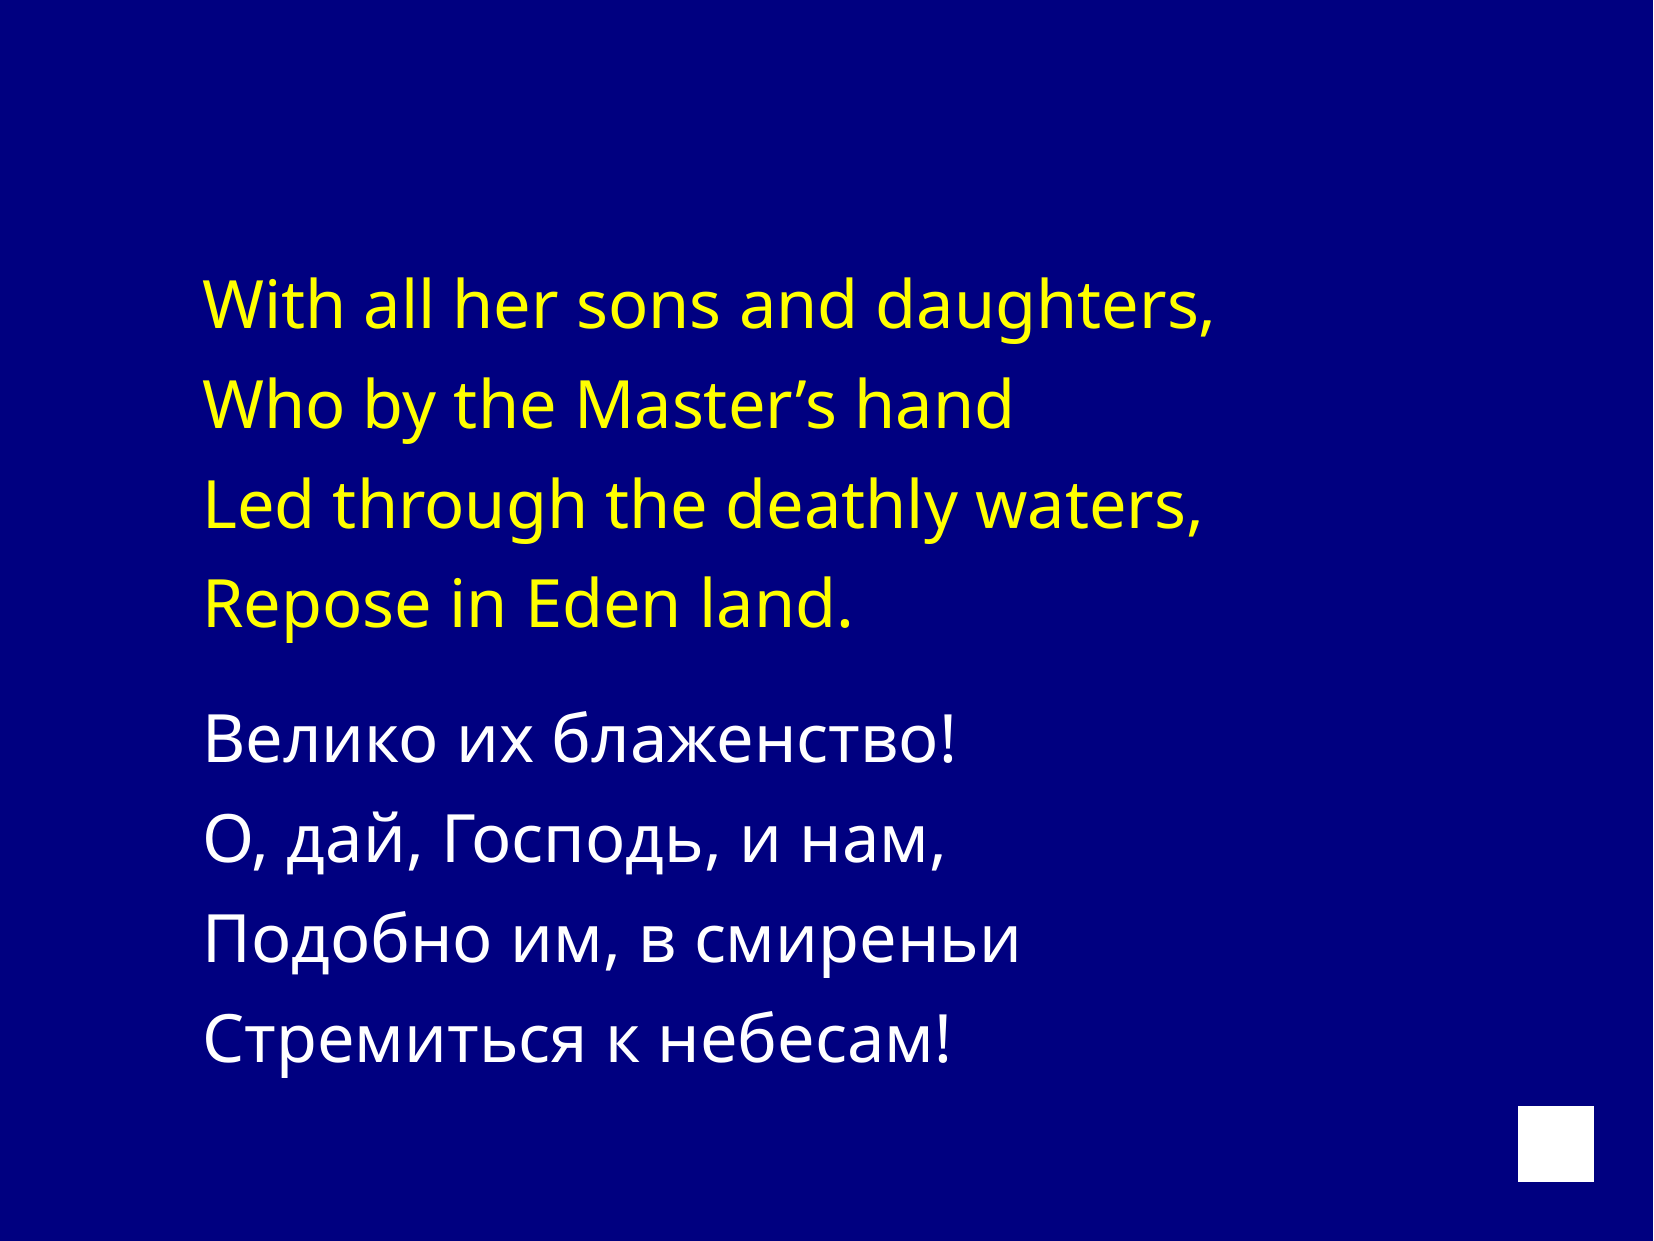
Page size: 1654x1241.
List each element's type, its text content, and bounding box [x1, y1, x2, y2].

text_box With all her sons and daughters, Who by the Master’s hand Led through the deathly waters, Repose in Eden land. [75, 150, 1576, 638]
text_box [1518, 1106, 1594, 1182]
text_box Велико их блаженство! О, дай, Господь, и нам, Подобно им, в смиреньи Стремиться к небесам! [75, 675, 1576, 1163]
